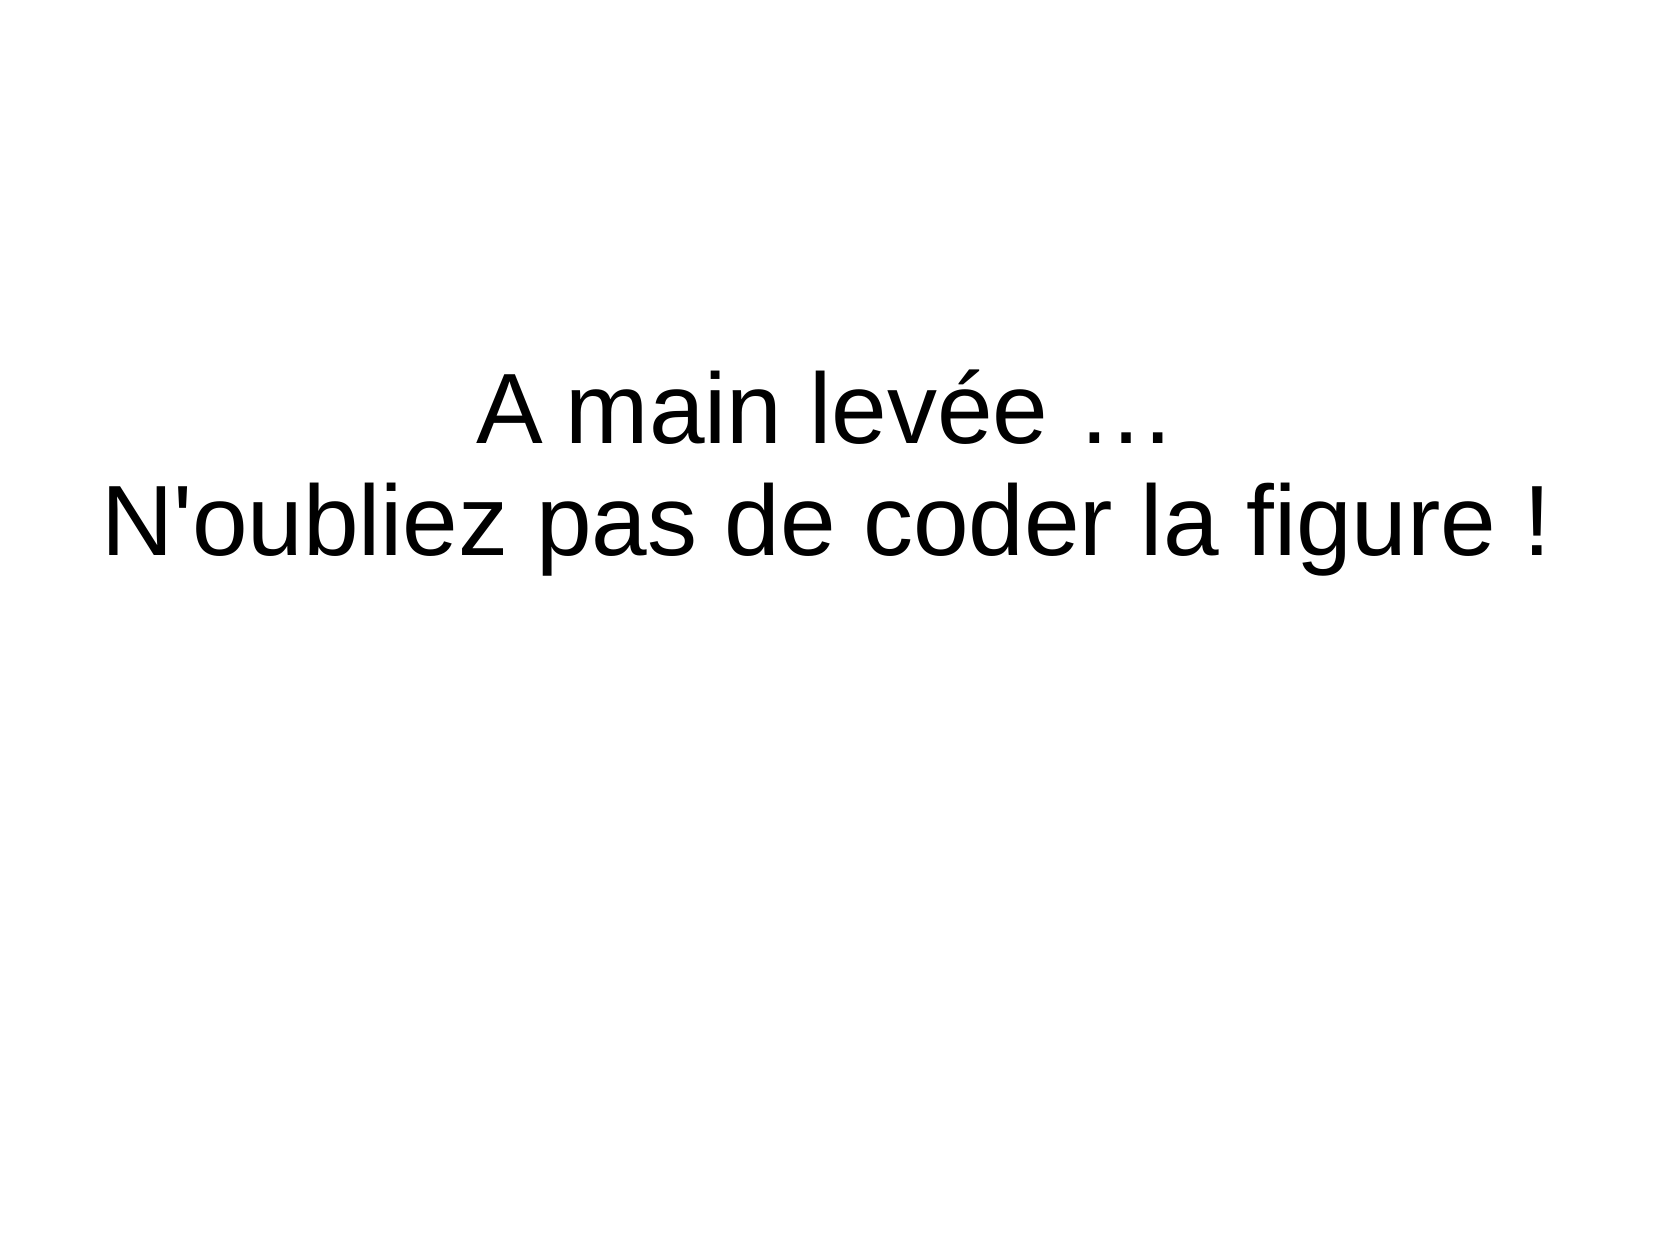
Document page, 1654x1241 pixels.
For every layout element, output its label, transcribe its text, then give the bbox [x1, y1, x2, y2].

subtitle A main levée … N'oubliez pas de coder la figure ! [82, 55, 1571, 875]
